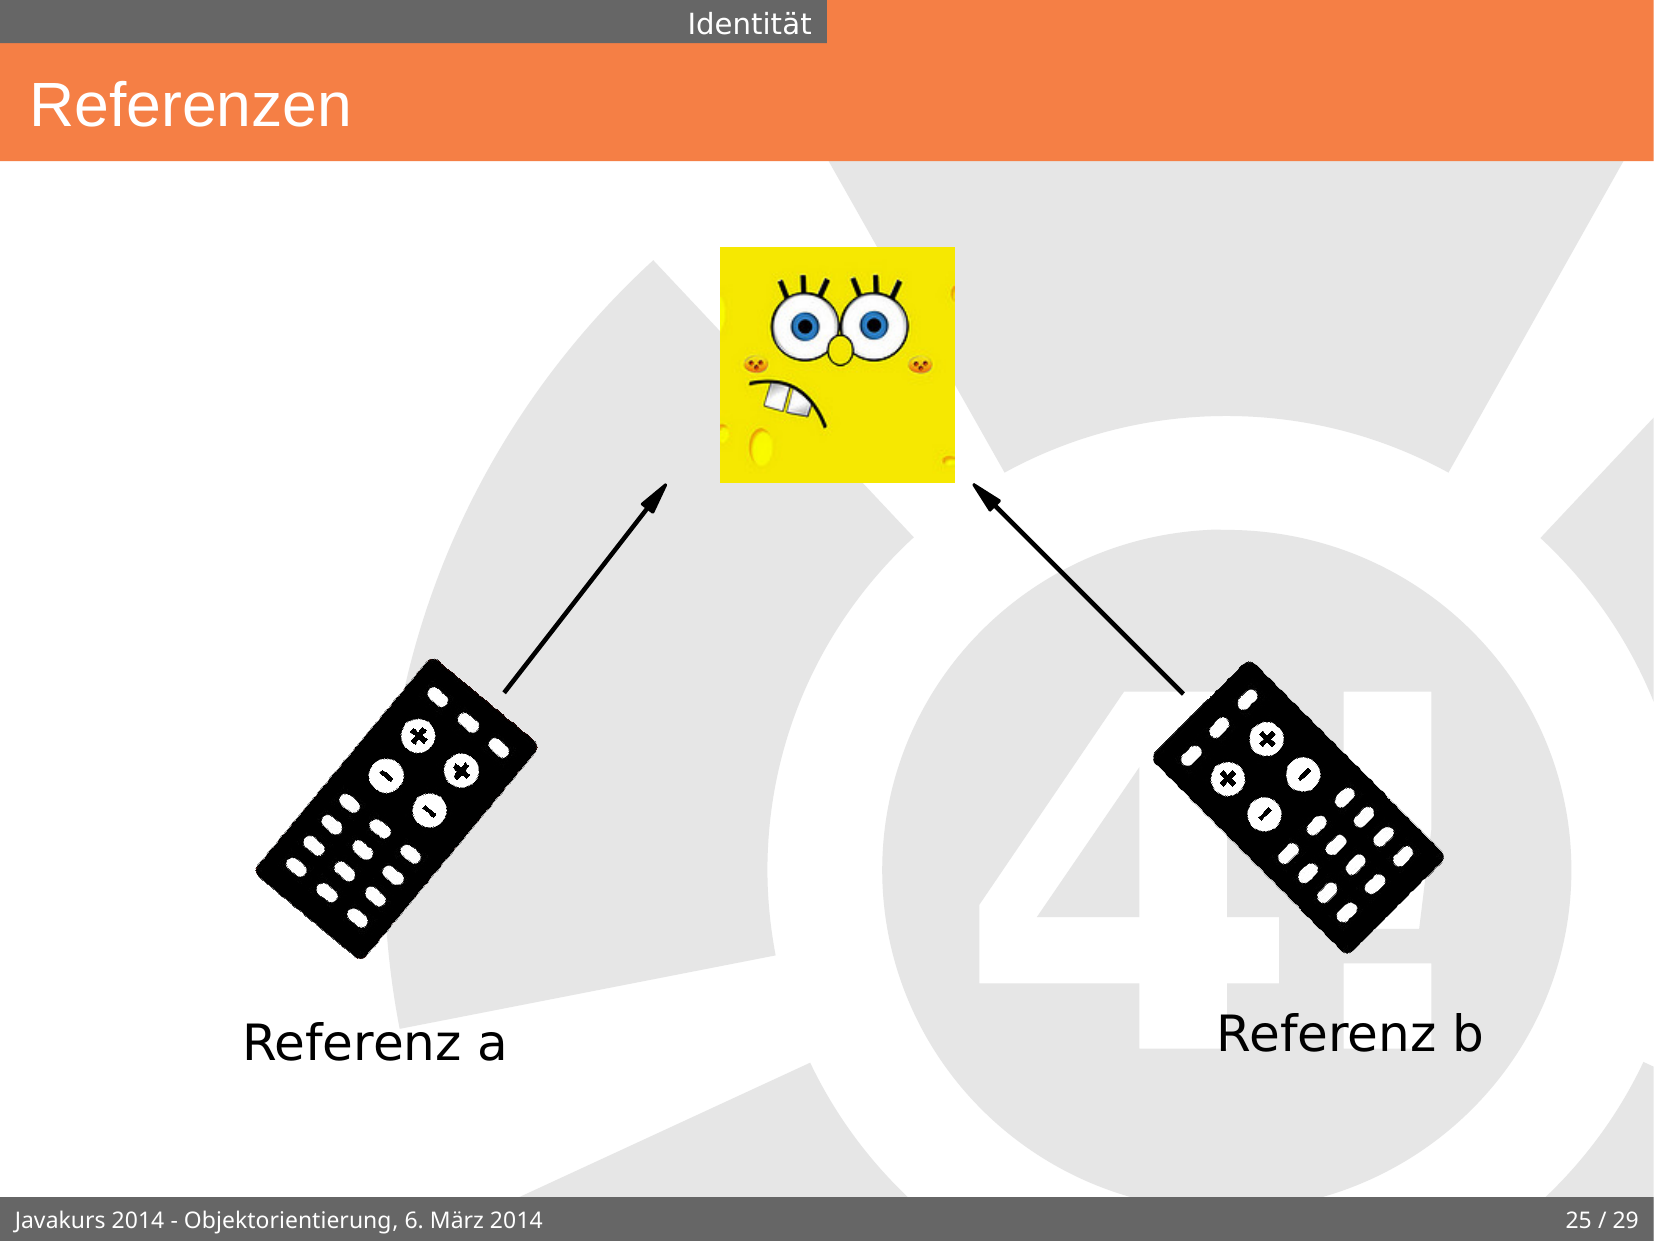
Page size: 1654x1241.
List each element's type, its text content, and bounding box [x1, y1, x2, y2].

text_box Identität [29, 0, 827, 50]
picture [216, 583, 605, 998]
title Referenzen [29, 67, 1595, 143]
text_box [502, 483, 667, 695]
text_box [972, 483, 1082, 594]
picture [720, 247, 955, 483]
text_box Referenz b [1216, 1004, 1485, 1064]
text_box Referenz a [242, 1014, 509, 1073]
picture [1080, 589, 1483, 993]
